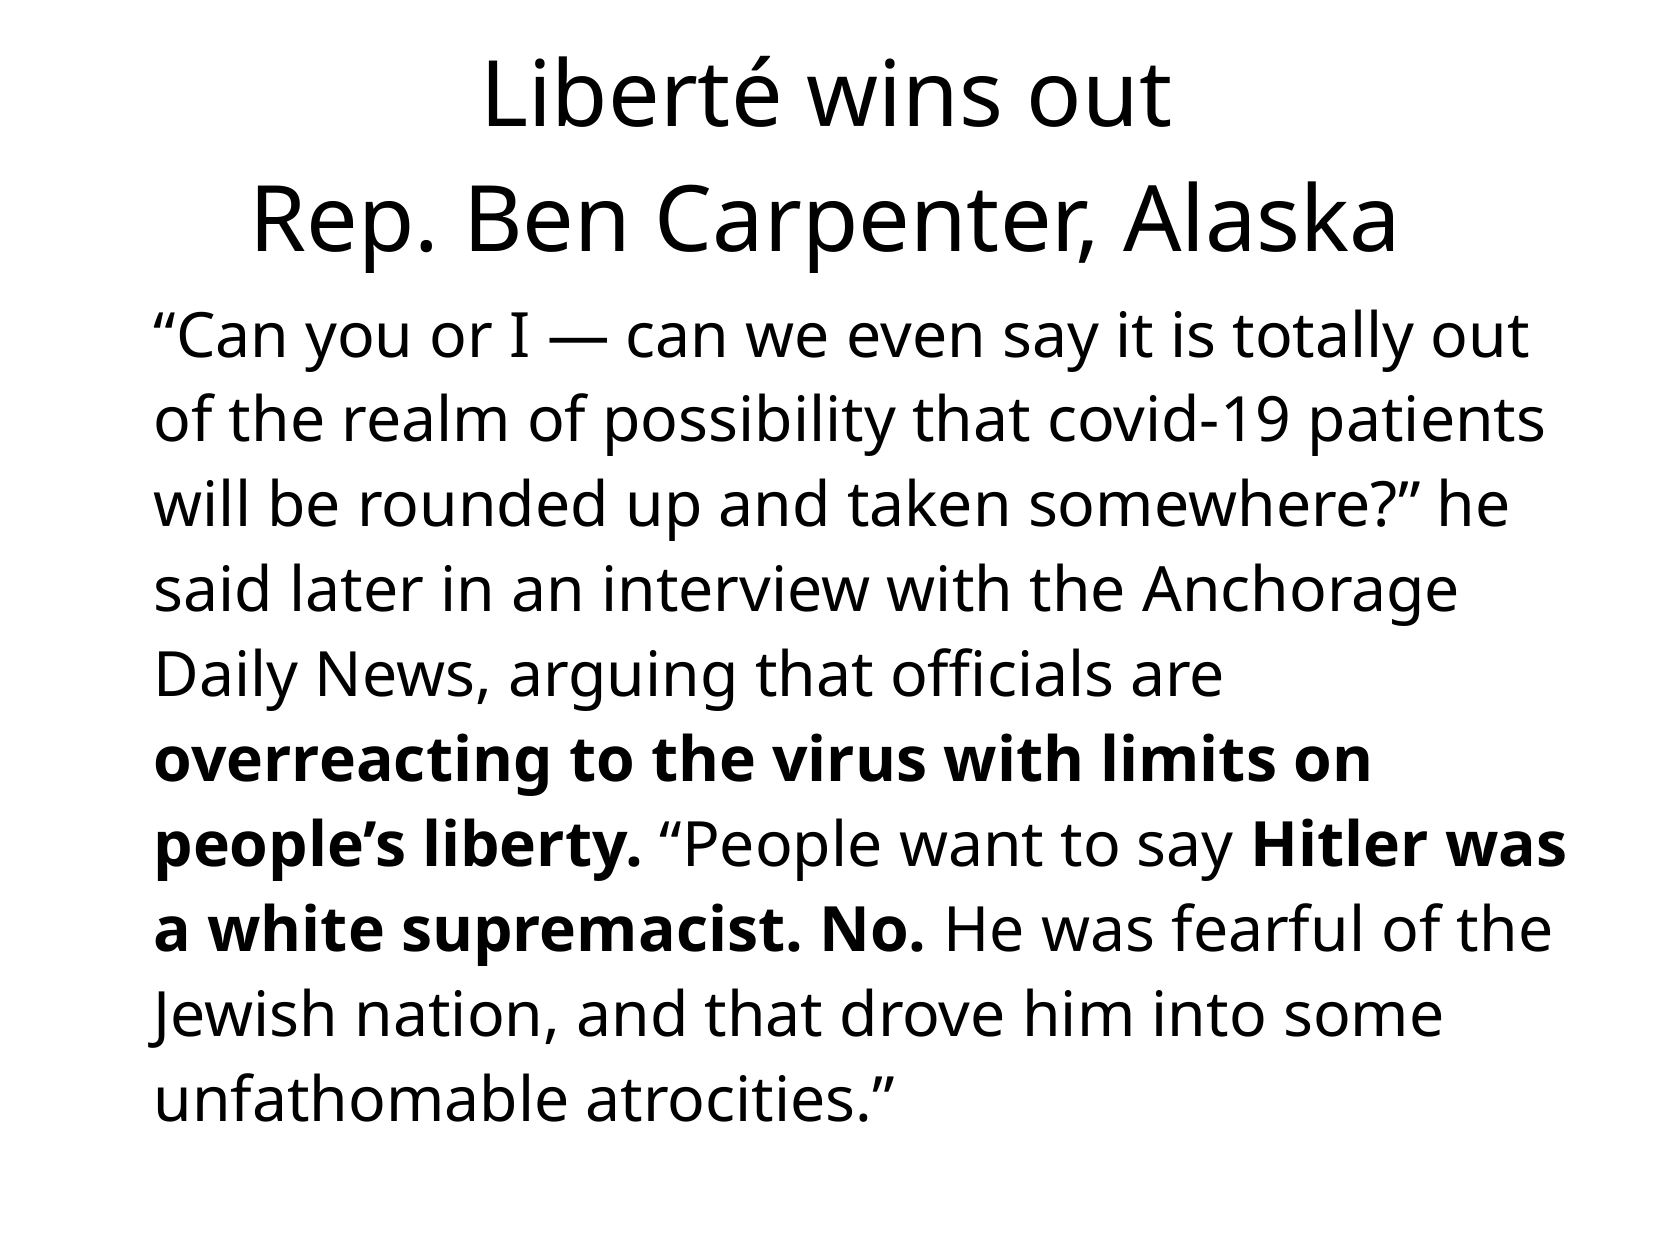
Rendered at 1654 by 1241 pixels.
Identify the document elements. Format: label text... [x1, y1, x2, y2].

list “Can you or I — can we even say it is totally out of the realm of possibility that covid-19 patients will be rounded up and taken somewhere?” he said later in an interview with the Anchorage Daily News, arguing that officials are overreacting to the virus with limits on people’s liberty. “People want to say Hitler was a white supremacist. No. He was fearful of the Jewish nation, and that drove him into some unfathomable atrocities.” [82, 290, 1571, 1122]
title Liberté wins out Rep. Ben Carpenter, Alaska [82, 41, 1571, 265]
